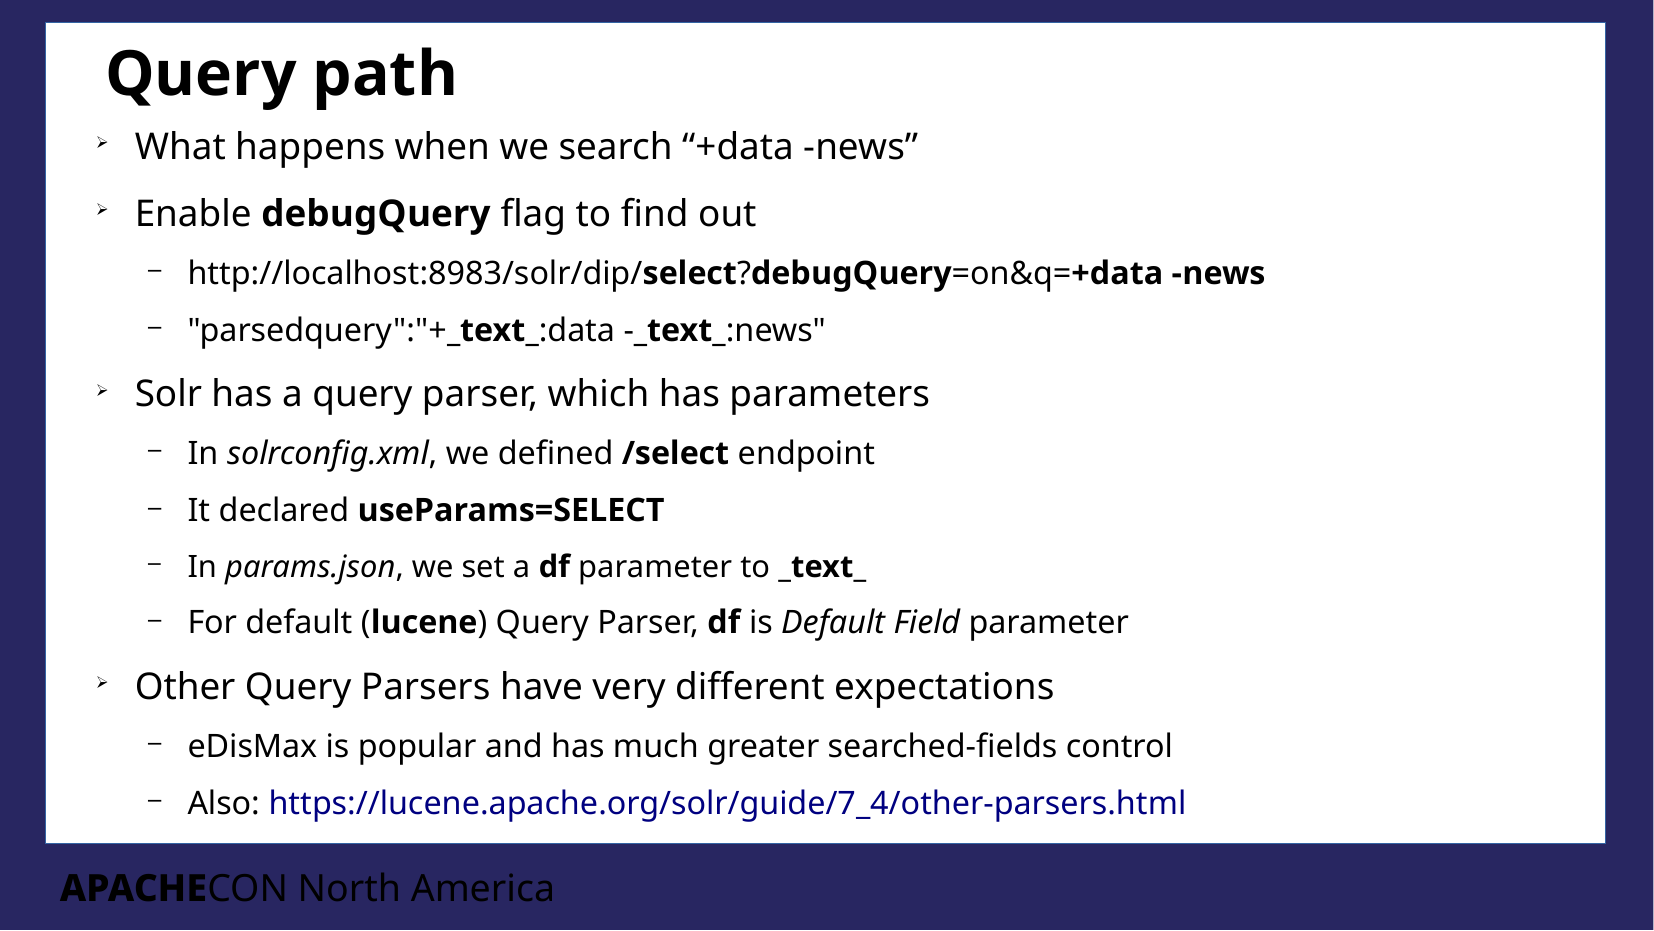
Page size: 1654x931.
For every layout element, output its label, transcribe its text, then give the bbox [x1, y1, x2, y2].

title Query path [105, 32, 1546, 110]
list What happens when we search “+data -news” Enable debugQuery flag to find out http://localhost:8983/solr/dip/select?debugQuery=on&q=+data -news "parsedquery":"+_text_:data -_text_:news" Solr has a query parser, which has parameters In solrconfig.xml, we defined /select endpoint It declared useParams=SELECT In params.json, we set a df parameter to _text_ For default (lucene) Query Parser, df is Default Field parameter Other Query Parsers have very different expectations eDisMax is popular and has much greater searched-fields control Also: https://lucene.apache.org/solr/guide/7_4/other-parsers.html [82, 120, 1571, 826]
